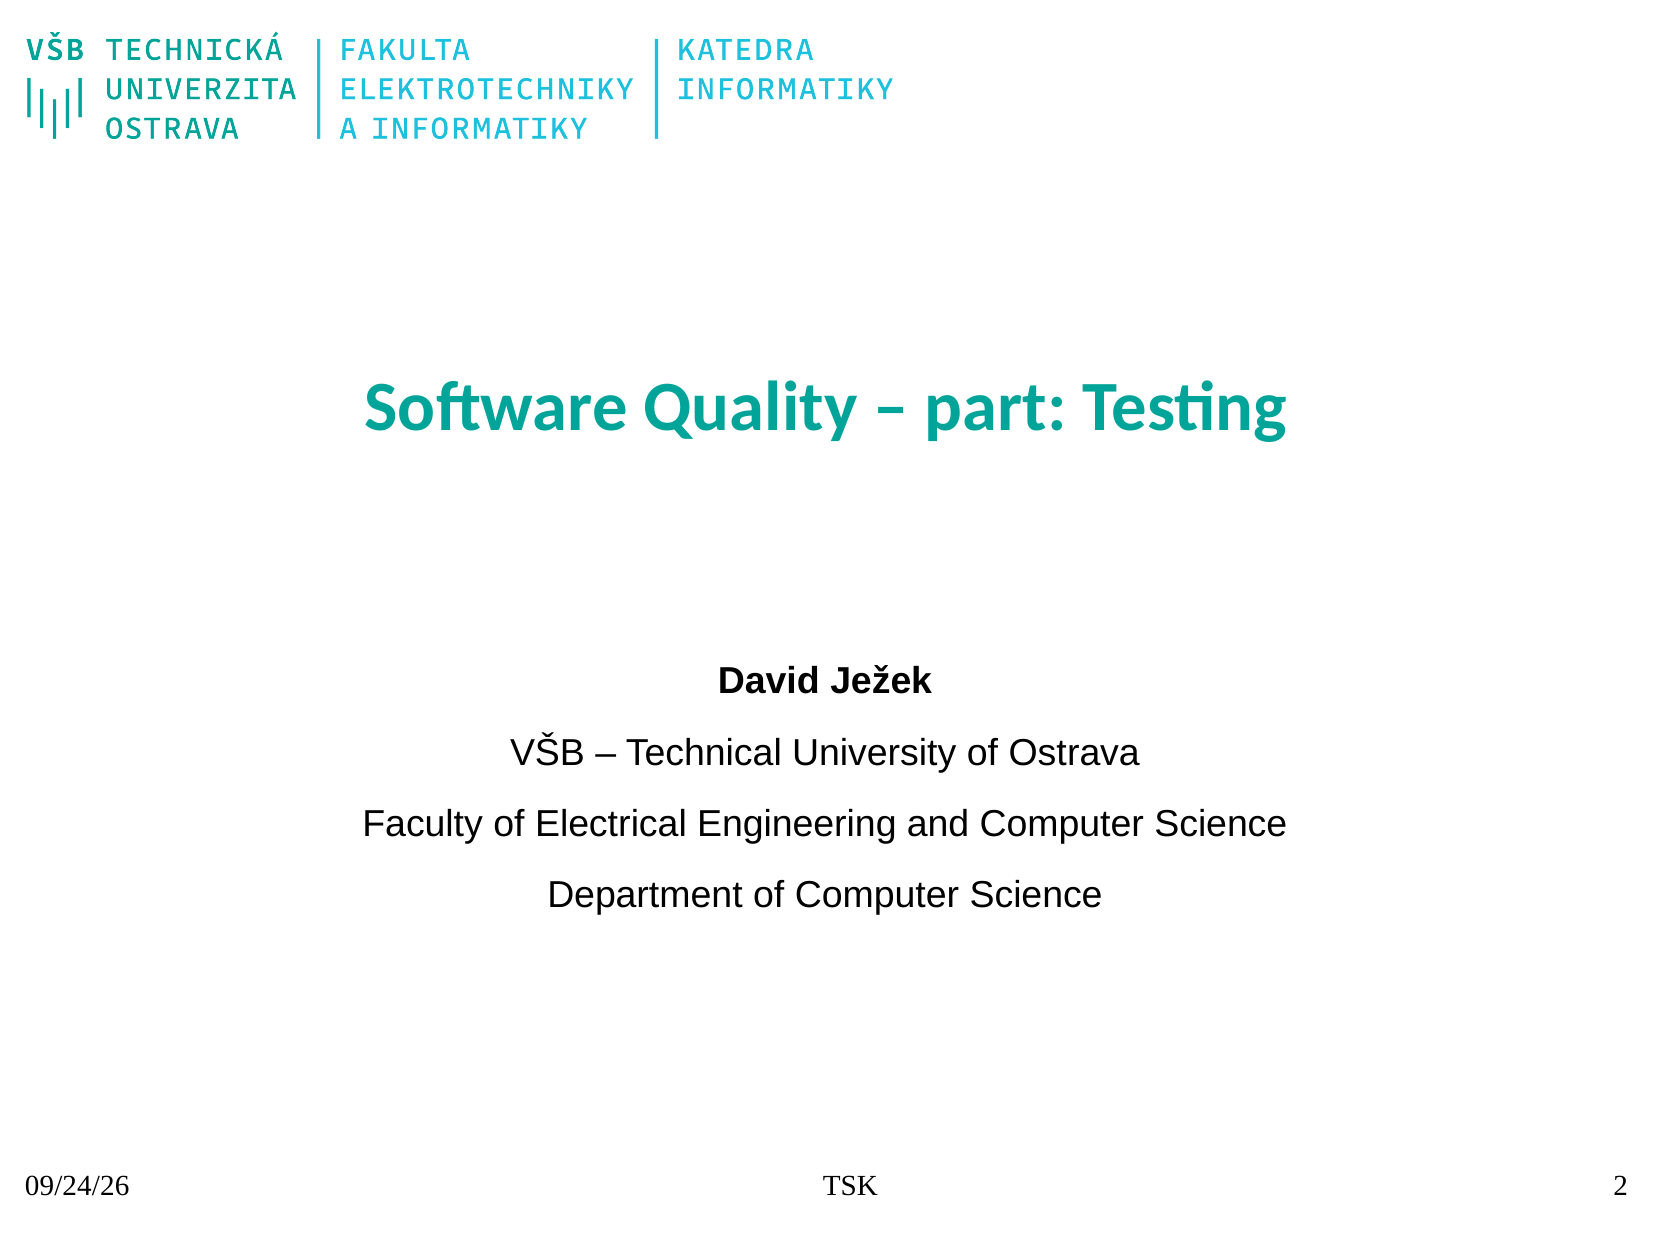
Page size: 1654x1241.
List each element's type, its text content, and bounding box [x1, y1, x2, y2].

title Software Quality – part: Testing [24, 184, 1629, 642]
picture [26, 31, 893, 139]
list David Ježek VŠB – Technical University of Ostrava Faculty of Electrical Engineering and Computer Science Department of Computer Science [30, 660, 1621, 1156]
